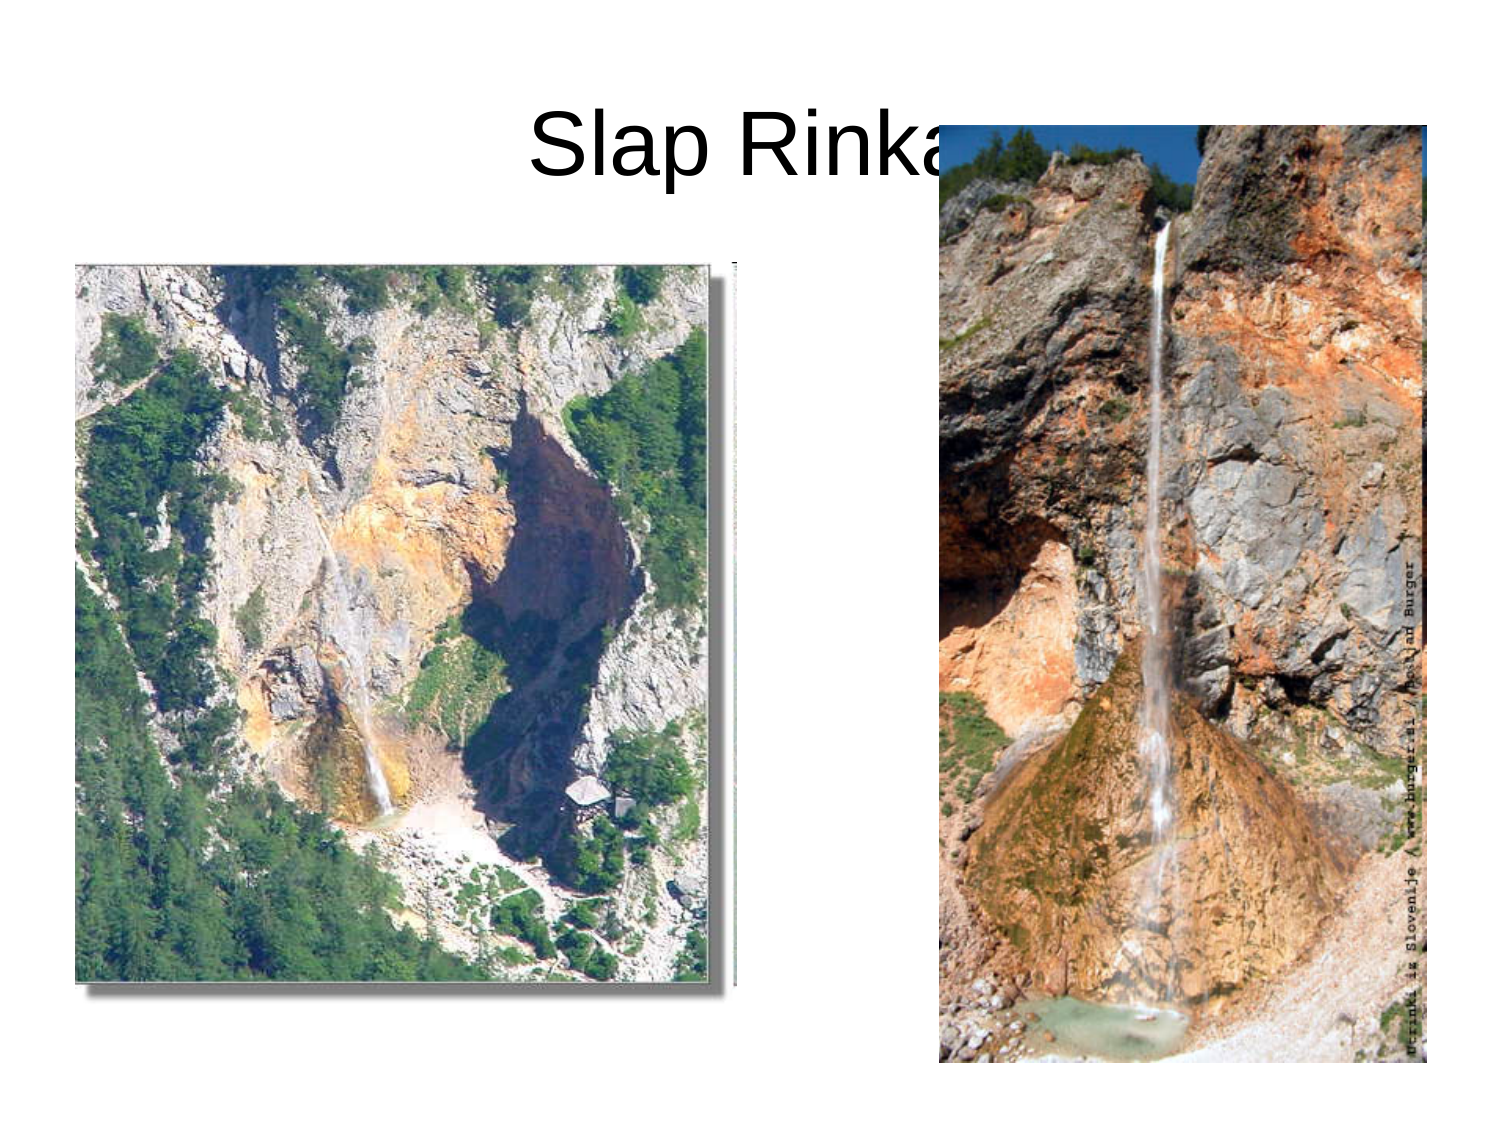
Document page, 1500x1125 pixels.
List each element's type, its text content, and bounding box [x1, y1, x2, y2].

title Slap Rinka [75, 45, 1426, 233]
picture [939, 125, 1427, 1063]
picture [75, 262, 737, 1005]
